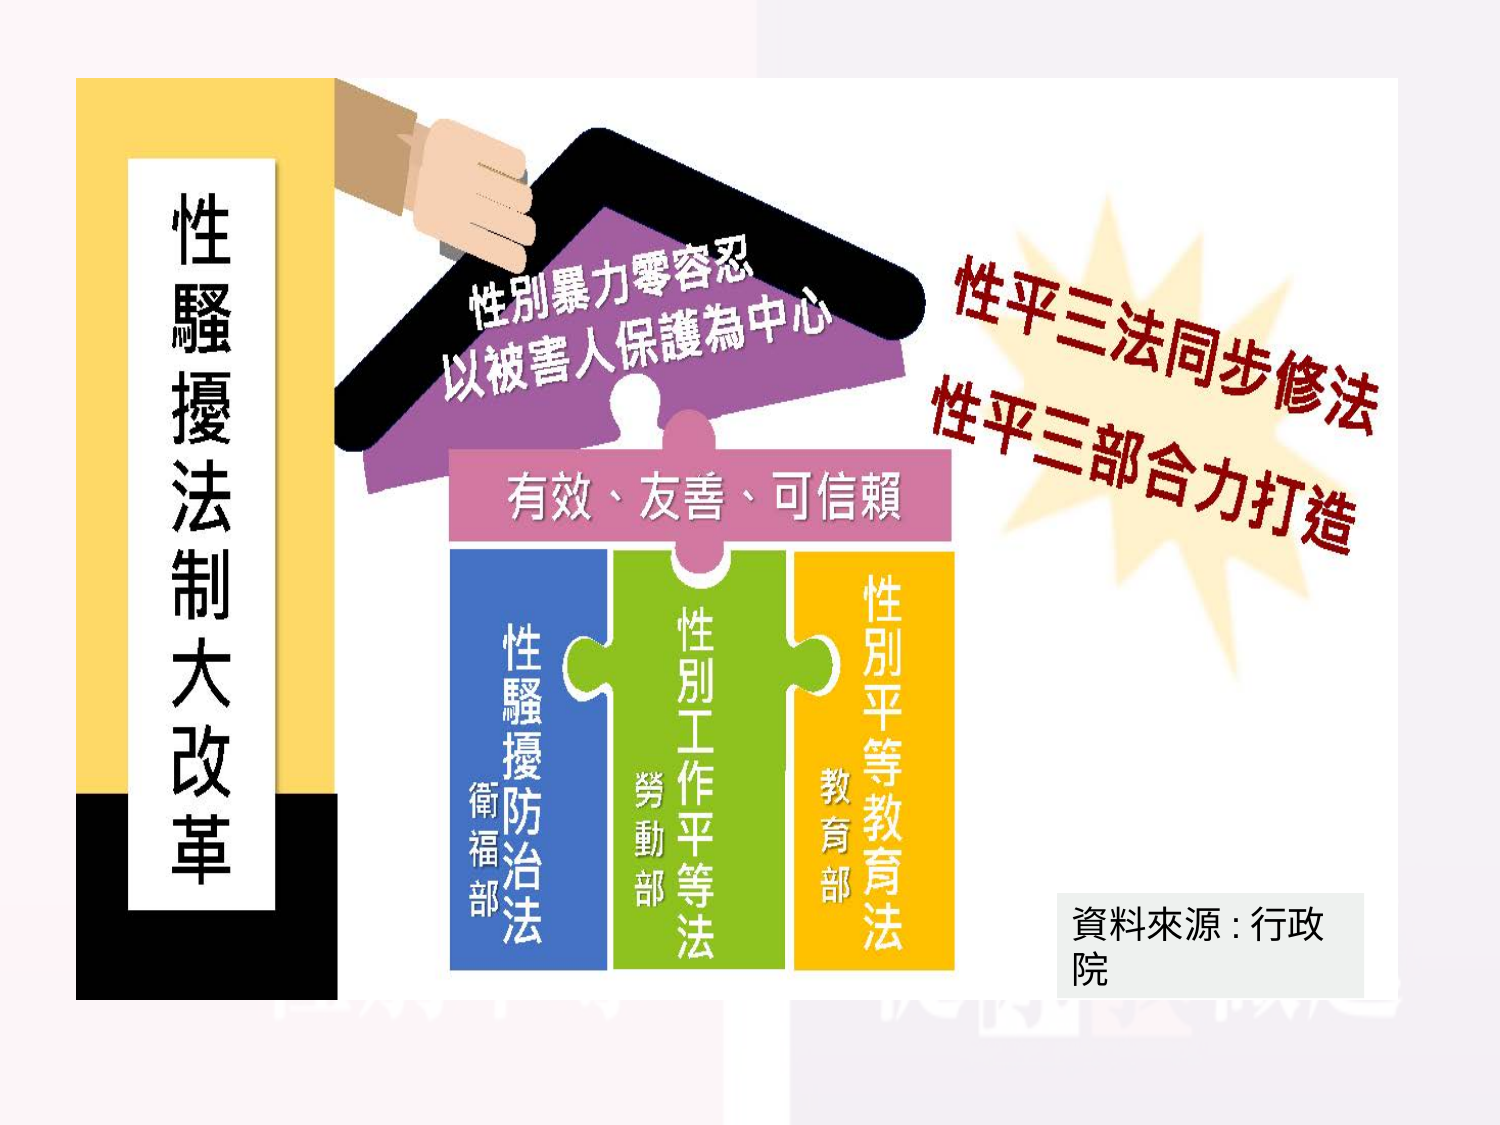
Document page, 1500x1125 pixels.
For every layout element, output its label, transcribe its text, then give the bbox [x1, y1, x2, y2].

picture [76, 78, 1398, 1000]
text_box 資料來源:行政院 [1057, 893, 1365, 999]
